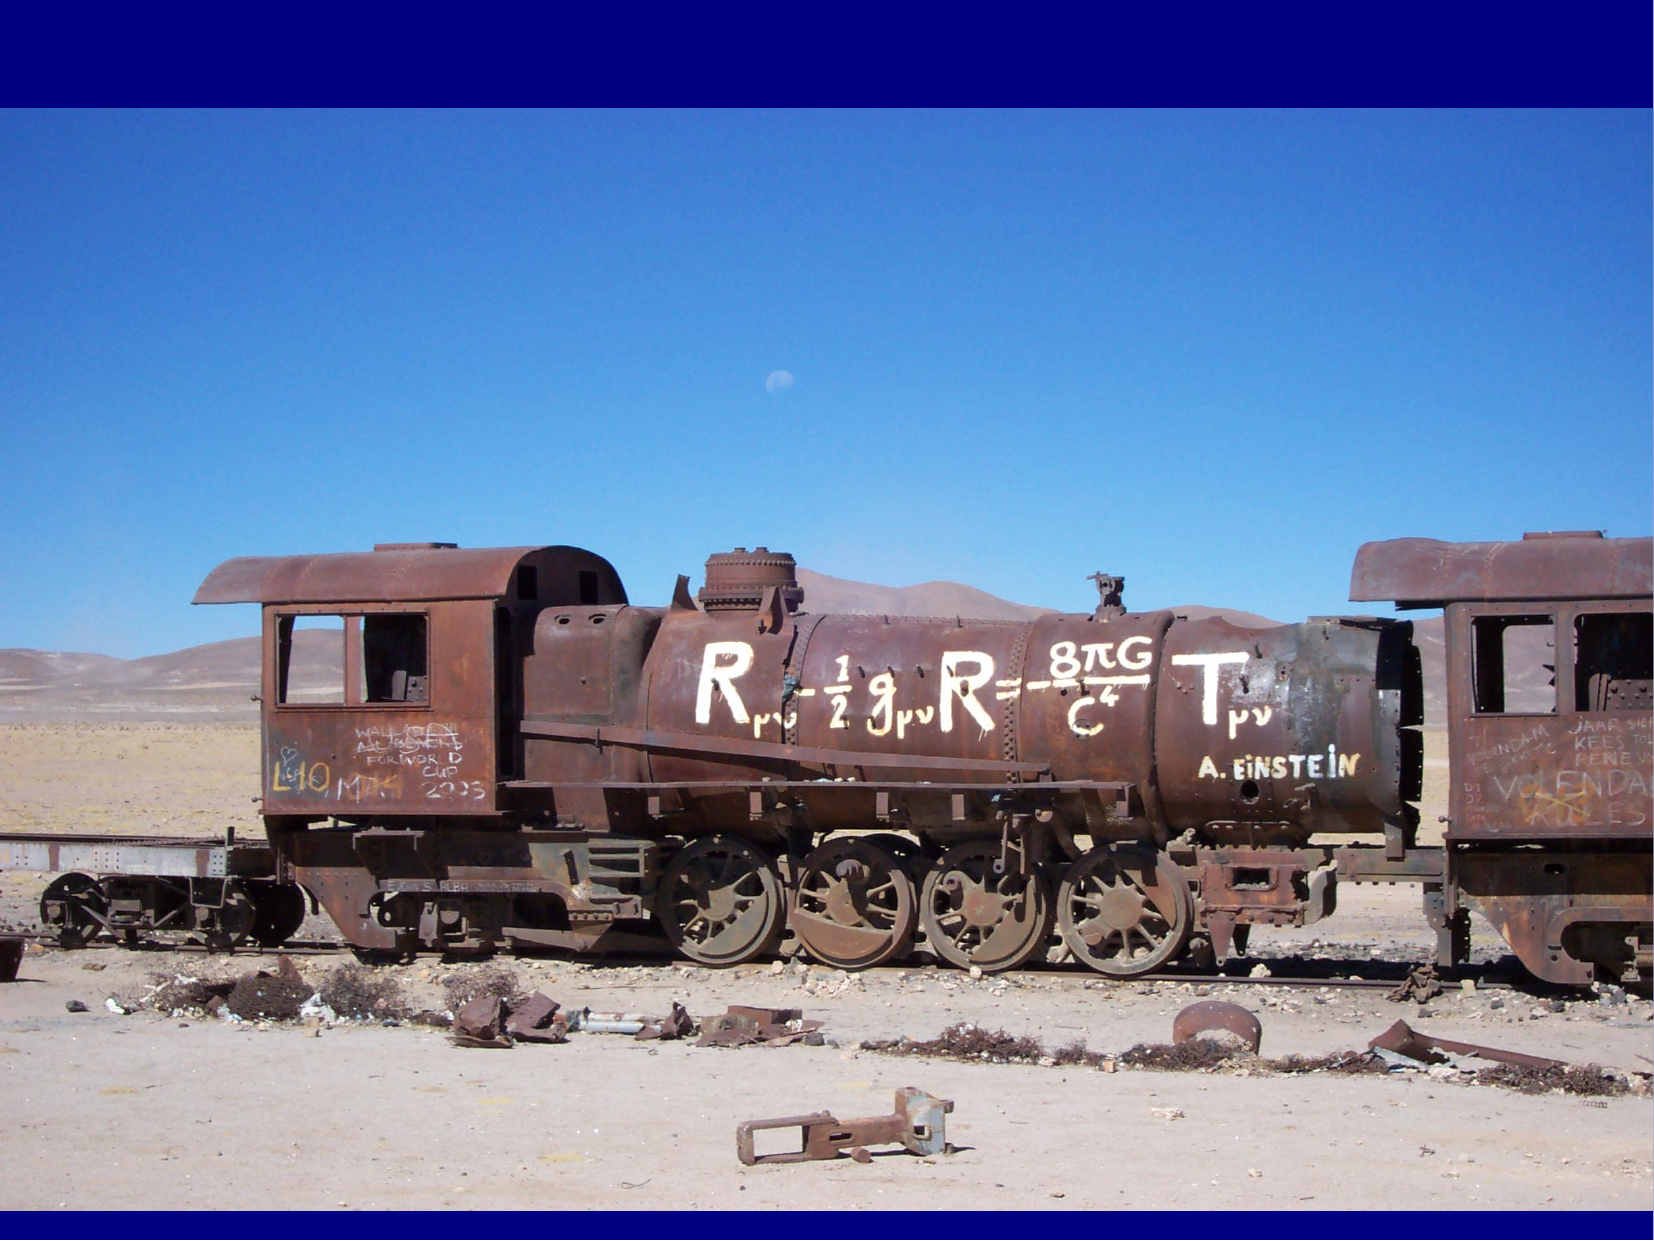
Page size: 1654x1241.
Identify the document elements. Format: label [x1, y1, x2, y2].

picture [0, 108, 1654, 1211]
